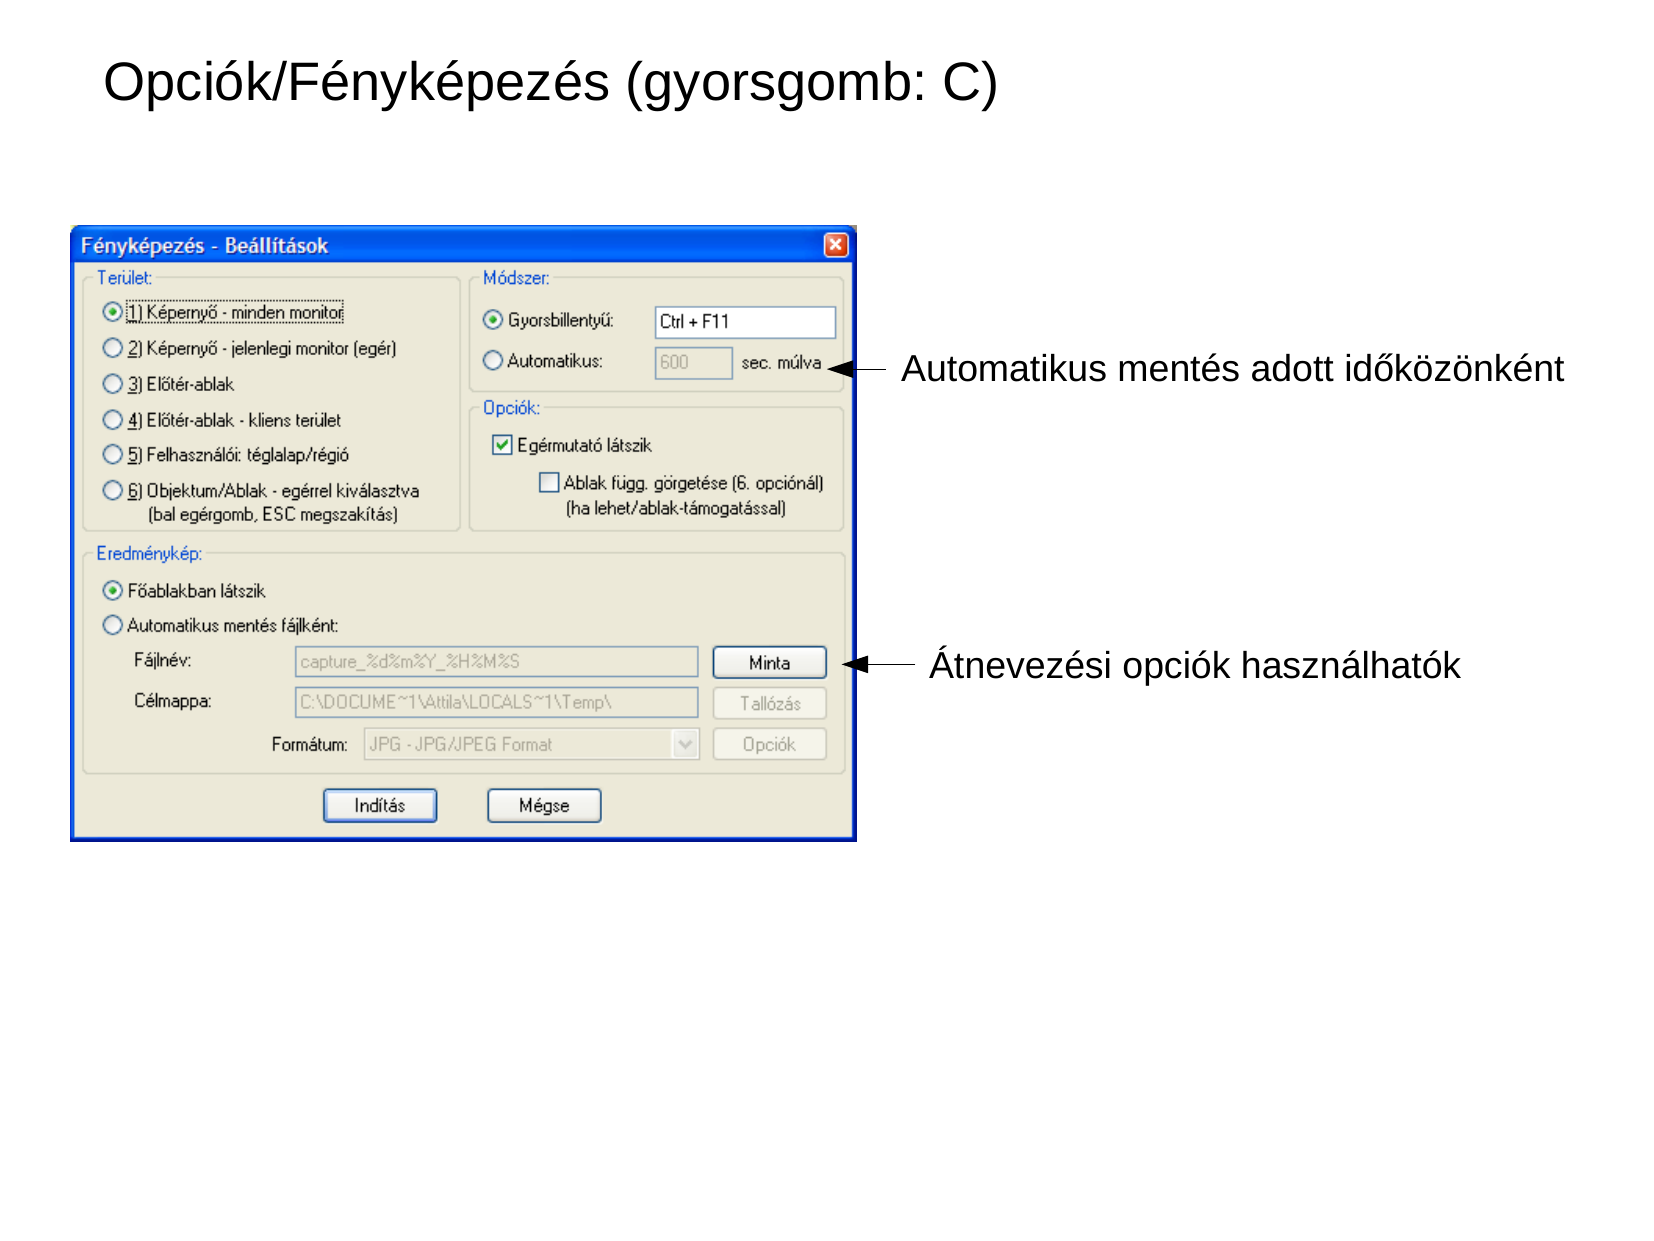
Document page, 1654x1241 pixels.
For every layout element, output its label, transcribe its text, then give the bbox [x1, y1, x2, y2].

text_box Opciók/Fényképezés (gyorsgomb: C) [88, 44, 1016, 120]
text_box Átnevezési opciók használhatók [914, 637, 1477, 694]
text_box Automatikus mentés adott időközönként [886, 339, 1580, 397]
picture [70, 225, 857, 842]
